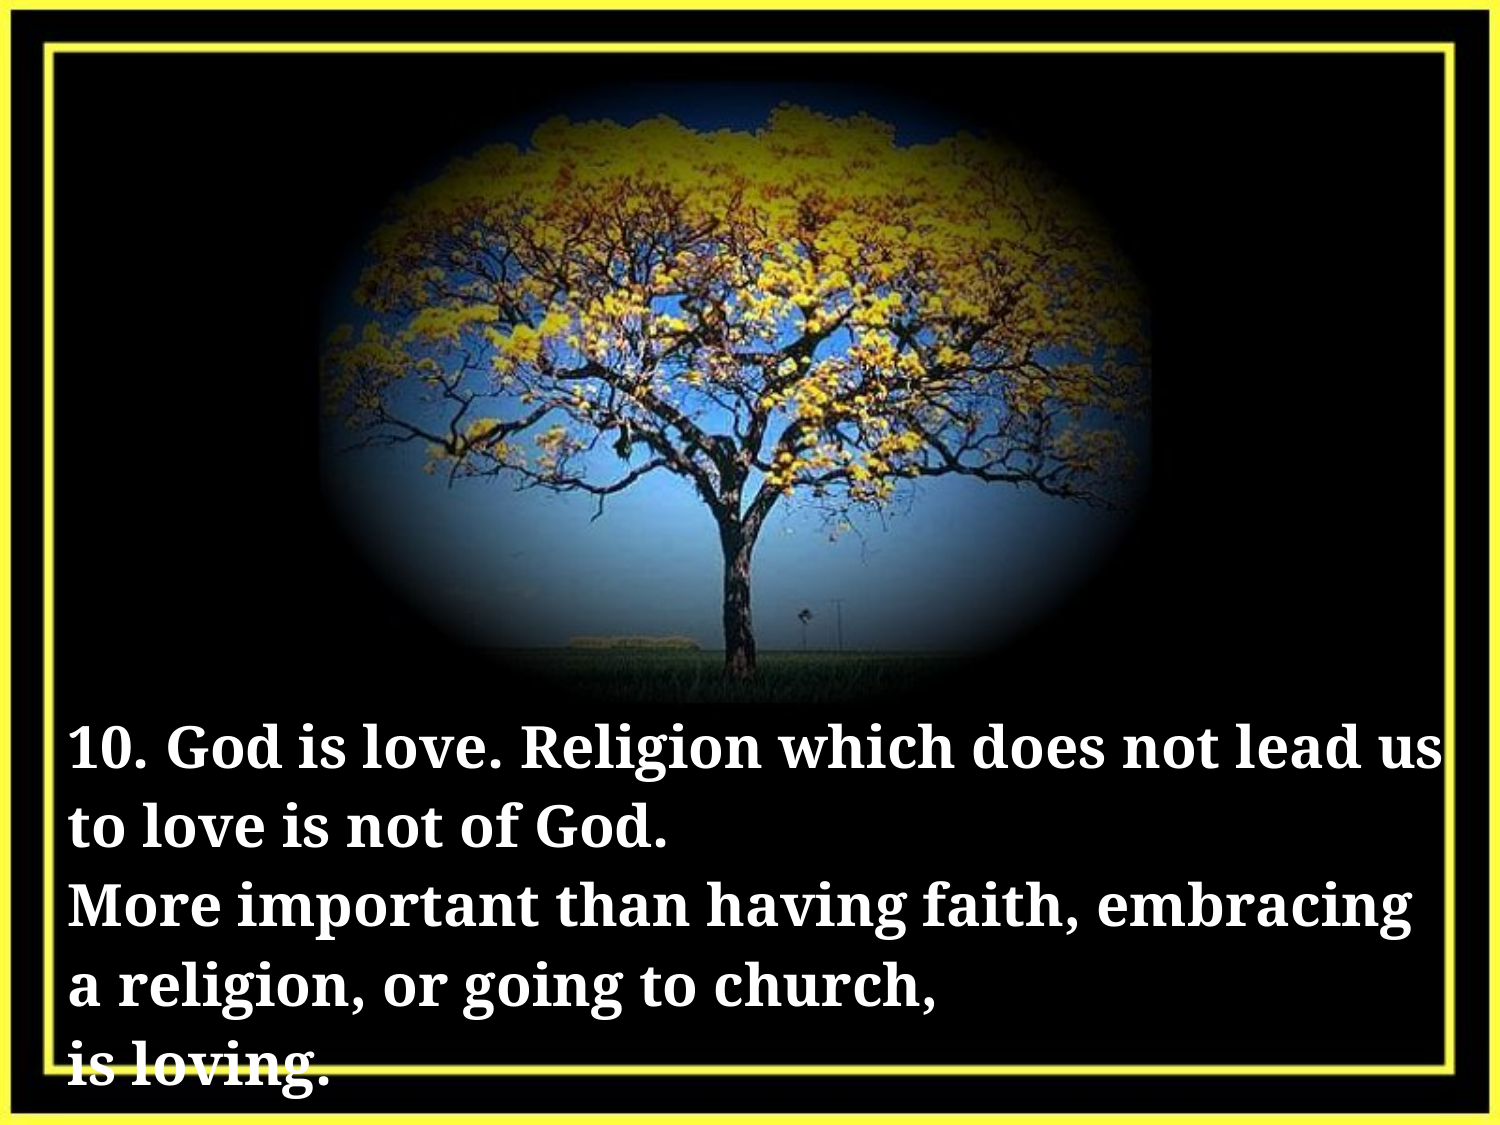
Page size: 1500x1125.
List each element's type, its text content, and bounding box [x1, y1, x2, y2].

text_box 10. God is love. Religion which does not lead us to love is not of God. More important than having faith, embracing a religion, or going to church, is loving. [53, 698, 1477, 1111]
picture [0, 0, 1500, 1125]
